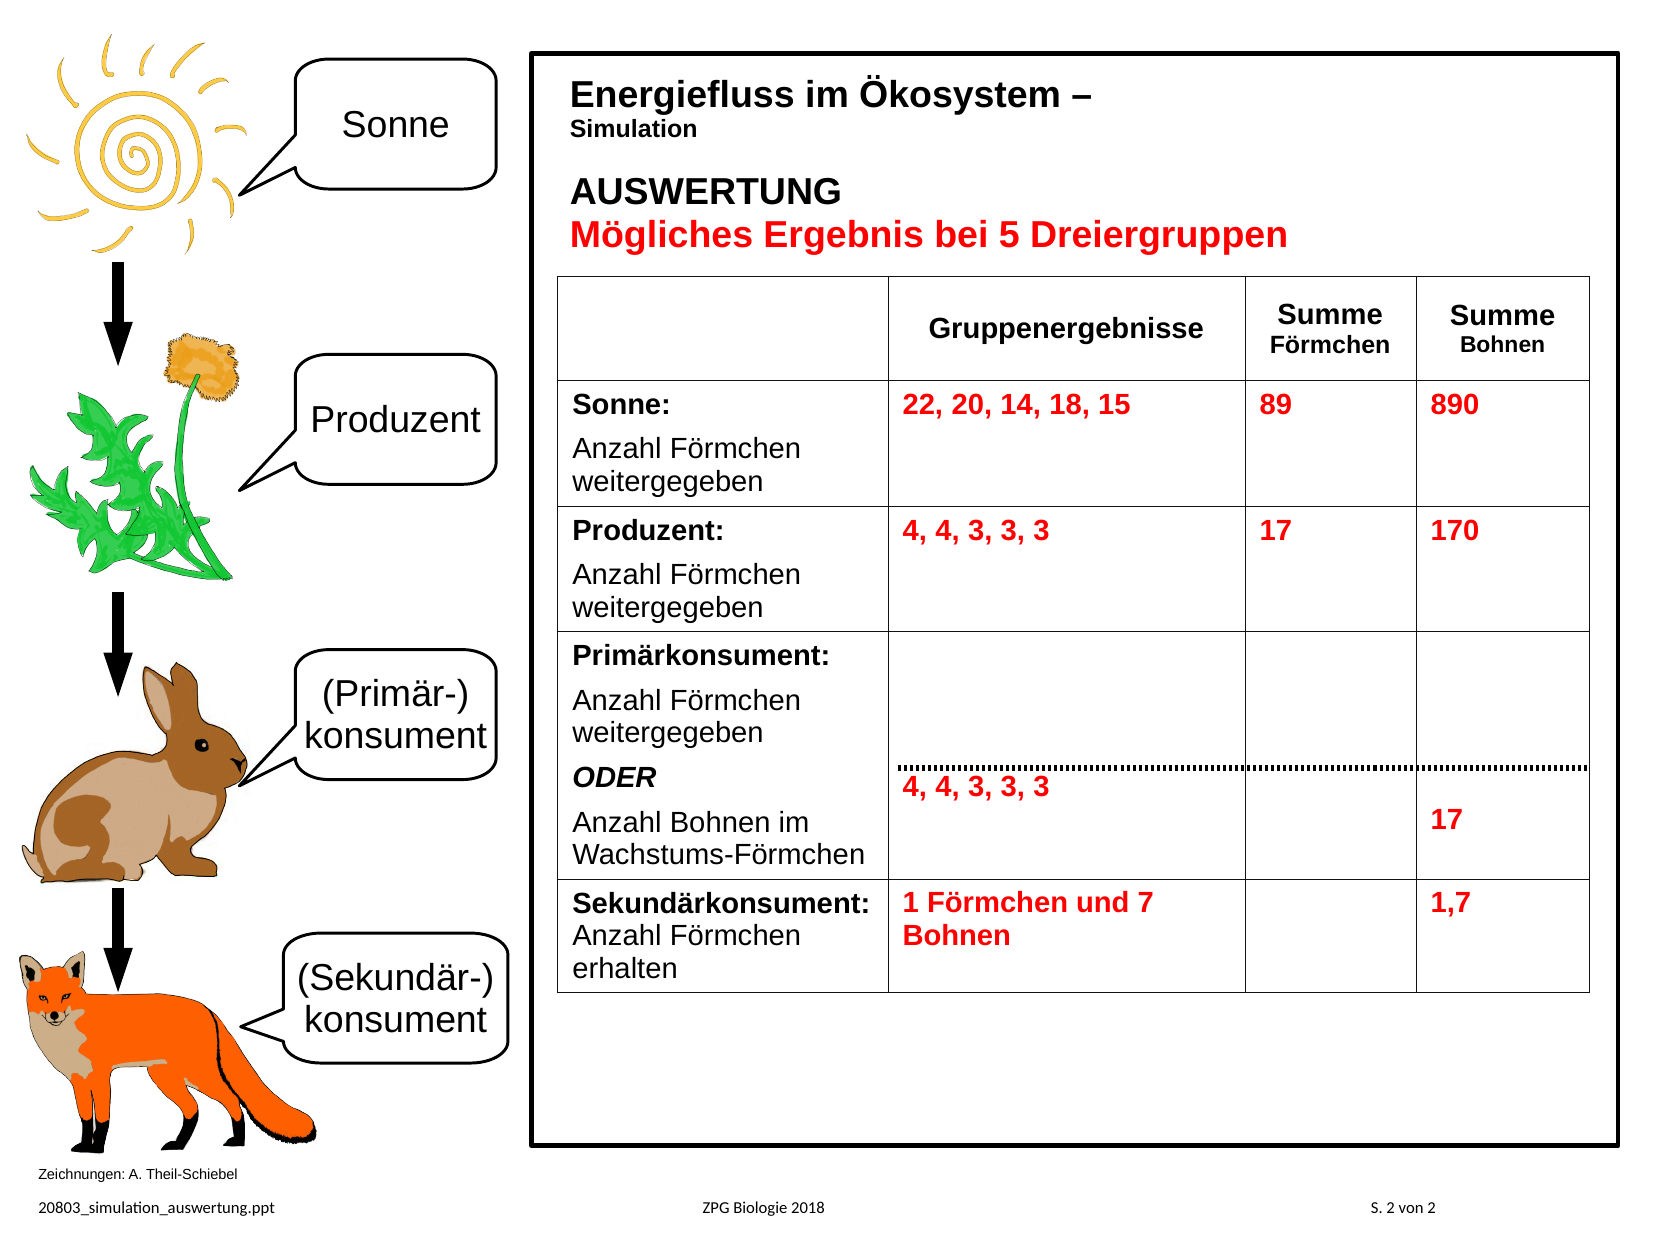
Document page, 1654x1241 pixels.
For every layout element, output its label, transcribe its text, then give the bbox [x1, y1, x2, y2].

table_cell 890 [1417, 381, 1589, 506]
text_box Zeichnungen: A. Theil-Schiebel [23, 1158, 272, 1195]
table_cell 1,7 [1417, 880, 1589, 992]
table_cell Sekundärkonsument: Anzahl Förmchen erhalten [558, 880, 888, 992]
text_box Sonne [260, 59, 497, 190]
picture [18, 330, 249, 586]
picture [13, 944, 319, 1159]
table_cell 1 Förmchen und 7 Bohnen [889, 880, 1245, 992]
table_cell [1246, 880, 1416, 992]
table_header Summe Bohnen [1417, 277, 1589, 380]
table_cell 170 [1417, 507, 1589, 631]
table_header Summe Förmchen [1246, 277, 1416, 380]
table_cell Primärkonsument: Anzahl Förmchen weitergegeben ODER Anzahl Bohnen im Wachstums-Förmchen [558, 632, 888, 879]
table_cell 4, 4, 3, 3, 3 [889, 507, 1245, 631]
table_cell [1246, 632, 1416, 879]
table_cell 89 [1246, 381, 1416, 506]
picture [4, 649, 260, 898]
text_box (Primär-) konsument [239, 649, 497, 786]
table_cell Produzent: Anzahl Förmchen weitergegeben [558, 507, 888, 631]
table_cell 22, 20, 14, 18, 15 [889, 381, 1245, 506]
text_box 20803_simulation_auswertung.ppt ZPG Biologie 2018 S. 2 von 2 [23, 1194, 1630, 1229]
text_box (Sekundär-) konsument [240, 933, 508, 1064]
table_cell 4, 4, 3, 3, 3 [889, 632, 1245, 879]
table_cell 17 [1417, 632, 1589, 879]
text_box Energiefluss im Ökosystem – Simulation AUSWERTUNG Mögliches Ergebnis bei 5 Dreiergruppen [555, 65, 1595, 263]
picture [11, 24, 260, 262]
table_cell 17 [1246, 507, 1416, 631]
table_cell Sonne: Anzahl Förmchen weitergegeben [558, 381, 888, 506]
table_header [558, 277, 888, 380]
text_box Produzent [239, 354, 497, 491]
table_header Gruppenergebnisse [889, 277, 1245, 380]
